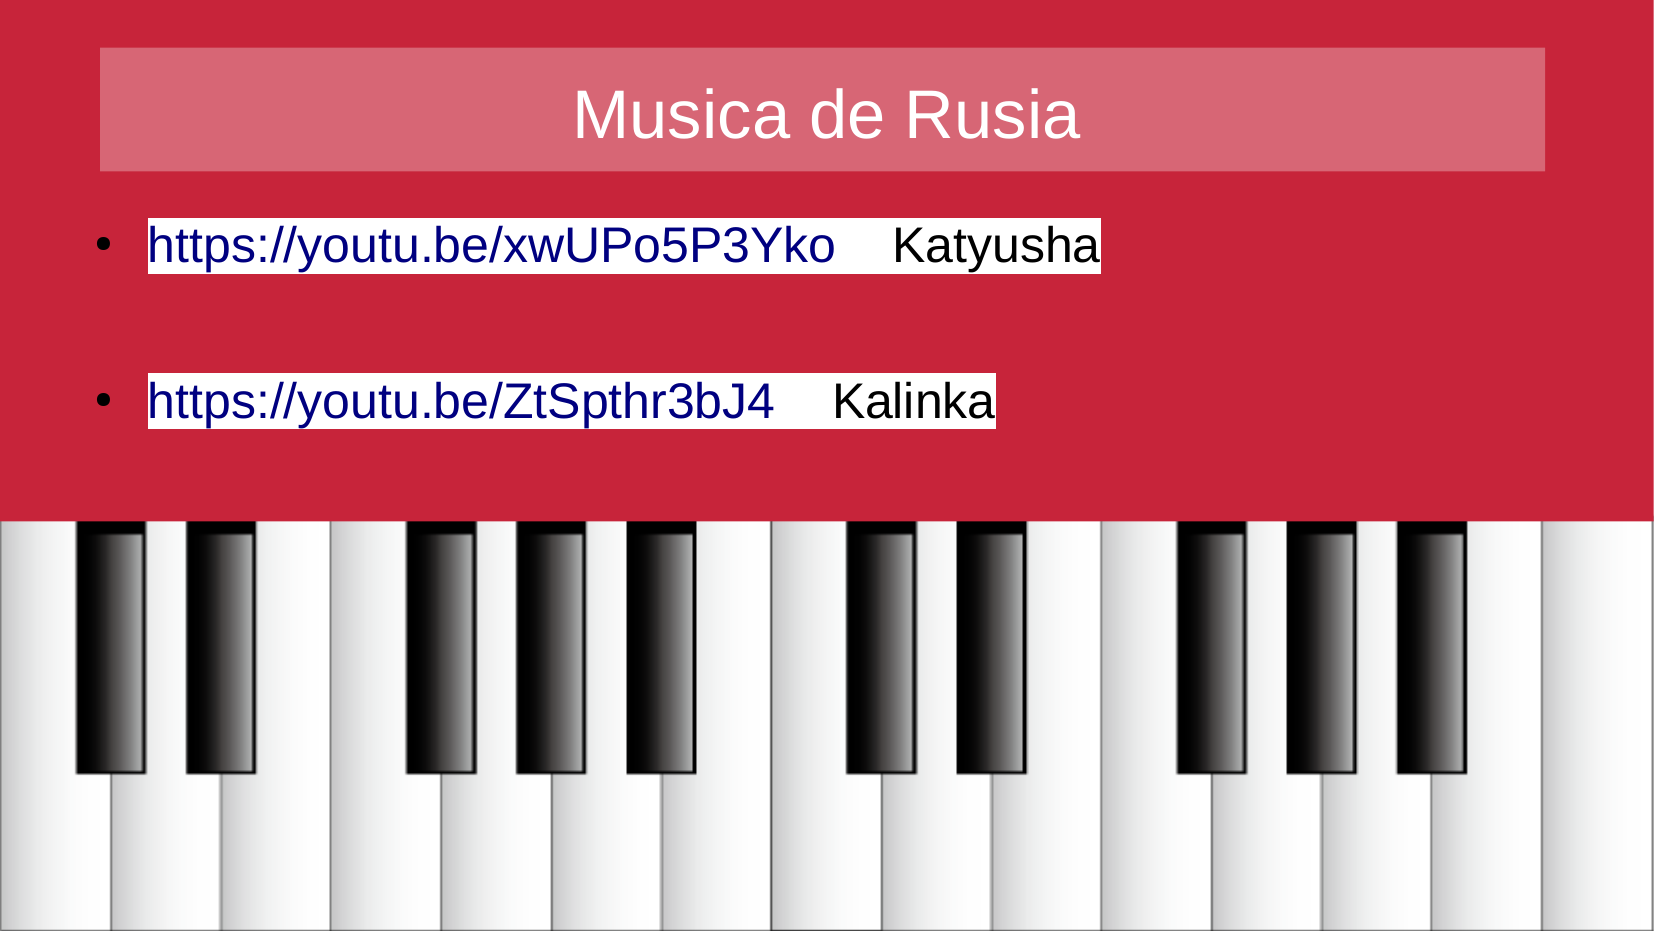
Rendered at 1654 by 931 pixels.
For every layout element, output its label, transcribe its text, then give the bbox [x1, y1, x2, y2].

picture [0, 522, 1654, 931]
title Musica de Rusia [82, 37, 1571, 193]
list https://youtu.be/xwUPo5P3Yko Katyusha https://youtu.be/ZtSpthr3bJ4 Kalinka [76, 217, 1565, 745]
